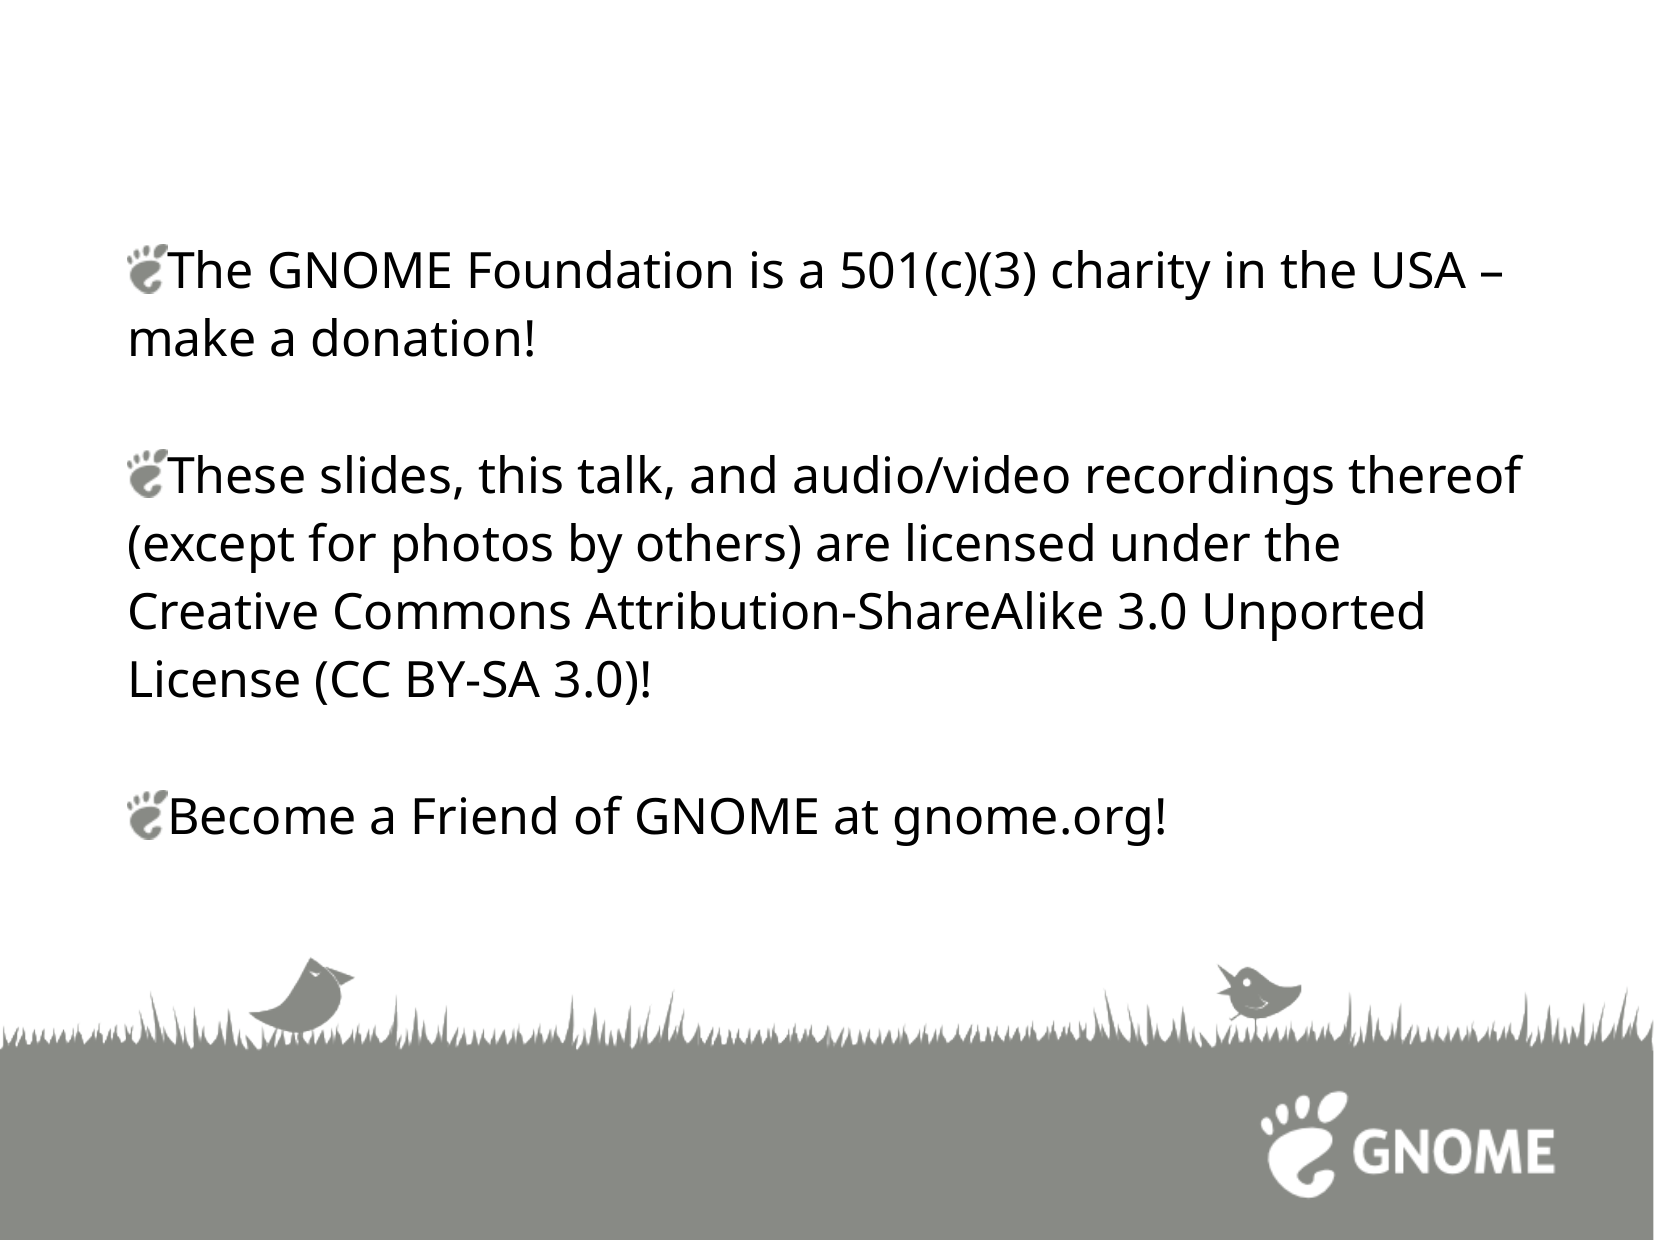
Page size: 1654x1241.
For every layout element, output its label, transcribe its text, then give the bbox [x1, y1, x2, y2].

text_box The GNOME Foundation is a 501(c)(3) charity in the USA – make a donation! These slides, this talk, and audio/video recordings thereof (except for photos by others) are licensed under the Creative Commons Attribution-ShareAlike 3.0 Unported License (CC BY-SA 3.0)! Become a Friend of GNOME at gnome.org! [112, 227, 1538, 850]
picture [0, 0, 1654, 1241]
